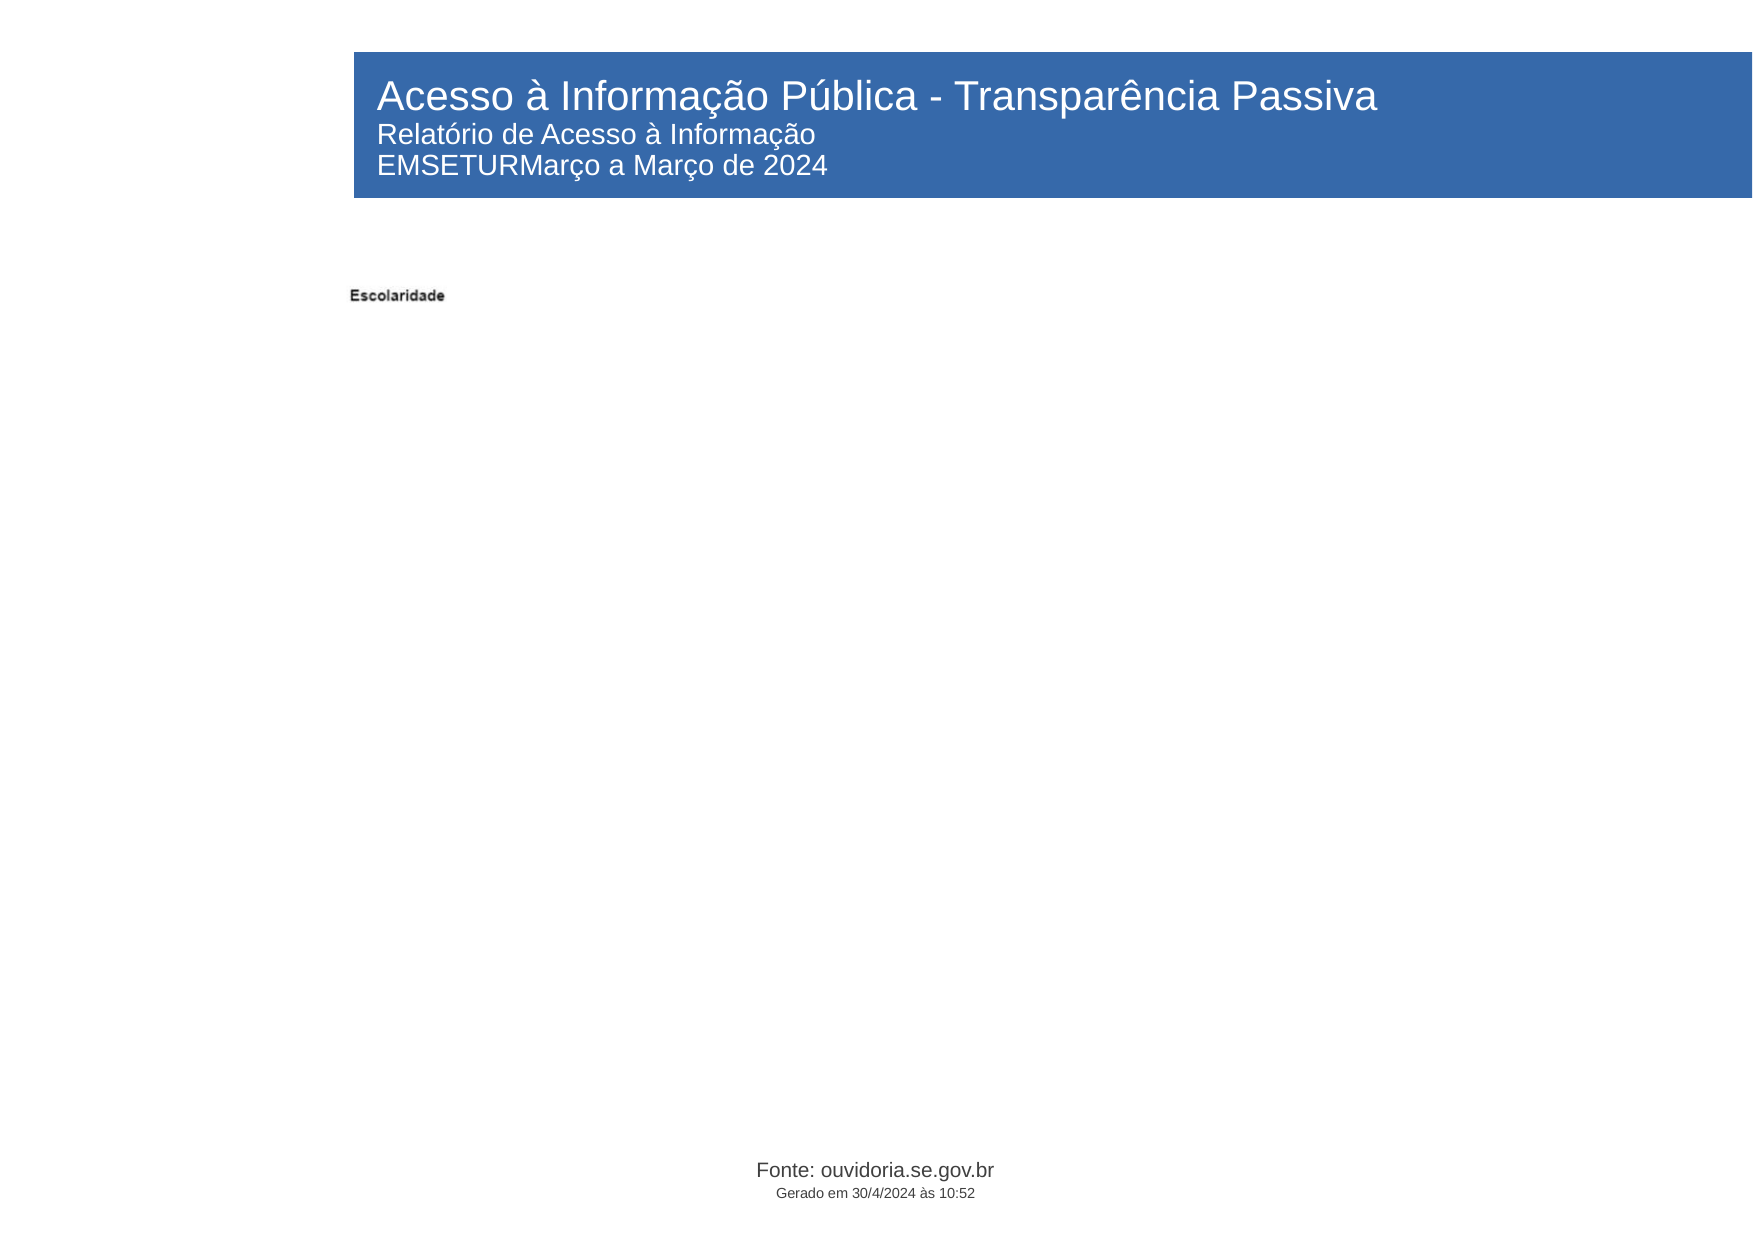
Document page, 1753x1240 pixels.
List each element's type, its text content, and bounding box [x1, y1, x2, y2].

text_box Fonte: ouvidoria.se.gov.br Gerado em 30/4/2024 às 10:52 [756, 1158, 1023, 1208]
text_box [354, 52, 1752, 198]
text_box [155, 211, 1599, 1028]
text_box Acesso à Informação Pública - Transparência Passiva Relatório de Acesso à Informação EMSETURMarço a Março de 2024 [376, 72, 1403, 186]
